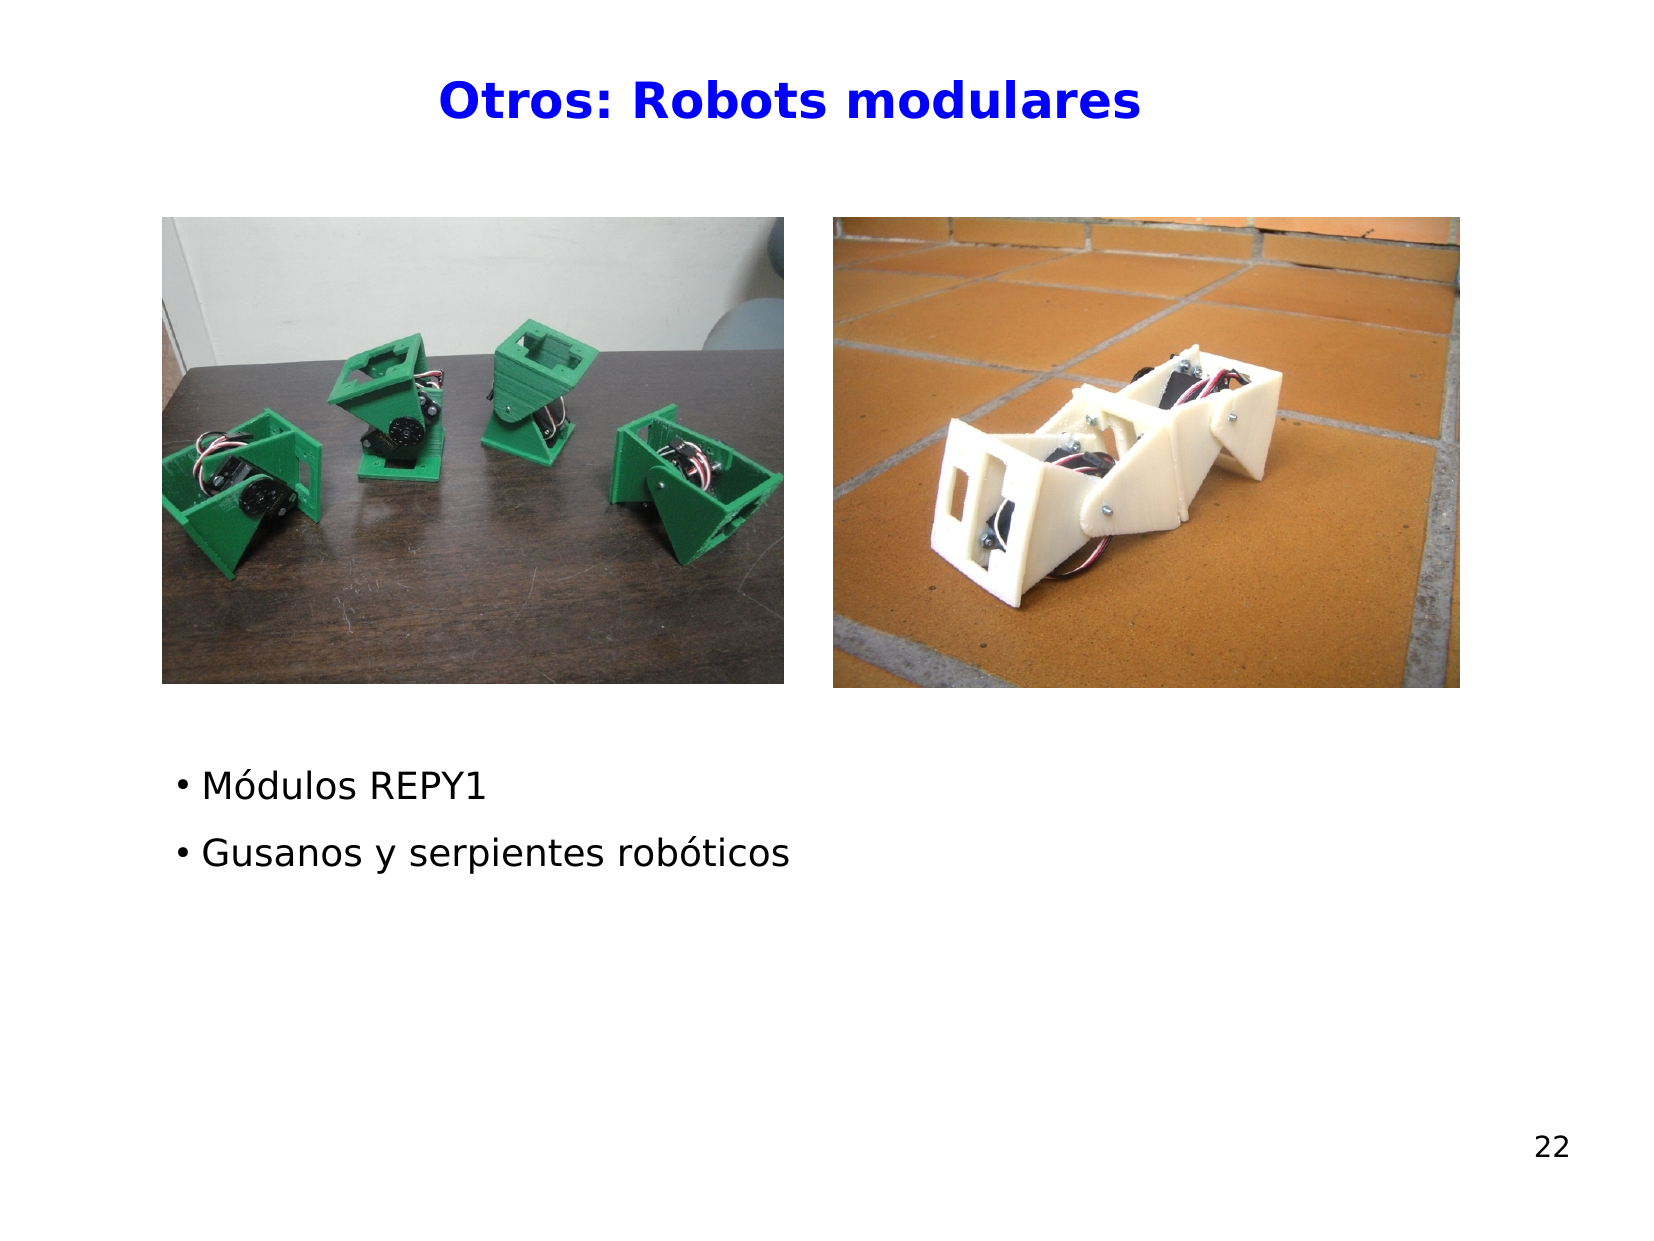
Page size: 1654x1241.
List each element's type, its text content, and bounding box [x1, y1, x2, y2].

text_box Módulos REPY1 Gusanos y serpientes robóticos [161, 757, 1115, 888]
picture [162, 217, 784, 684]
picture [833, 217, 1460, 688]
text_box Otros: Robots modulares [424, 64, 1158, 138]
